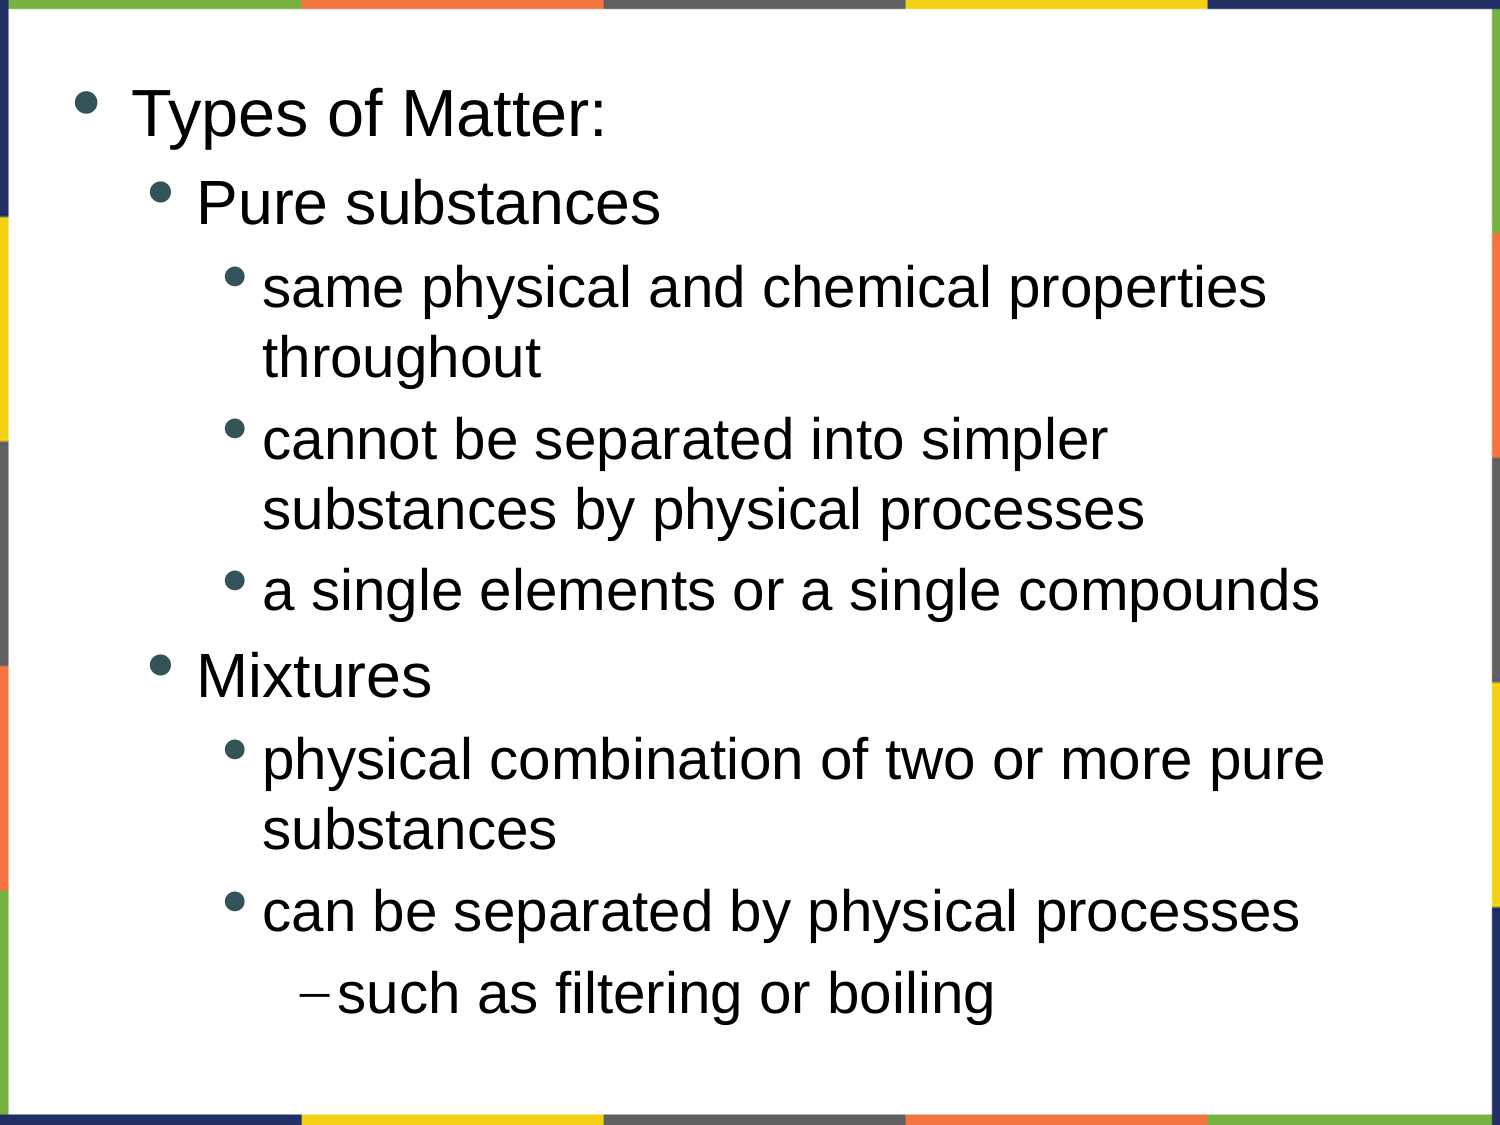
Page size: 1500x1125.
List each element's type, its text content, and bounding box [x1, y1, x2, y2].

picture [0, 0, 1500, 1125]
text_box Types of Matter: Pure substances same physical and chemical properties throughout cannot be separated into simpler substances by physical processes a single elements or a single compounds Mixtures physical combination of two or more pure substances can be separated by physical processes such as filtering or boiling [60, 62, 1411, 1081]
